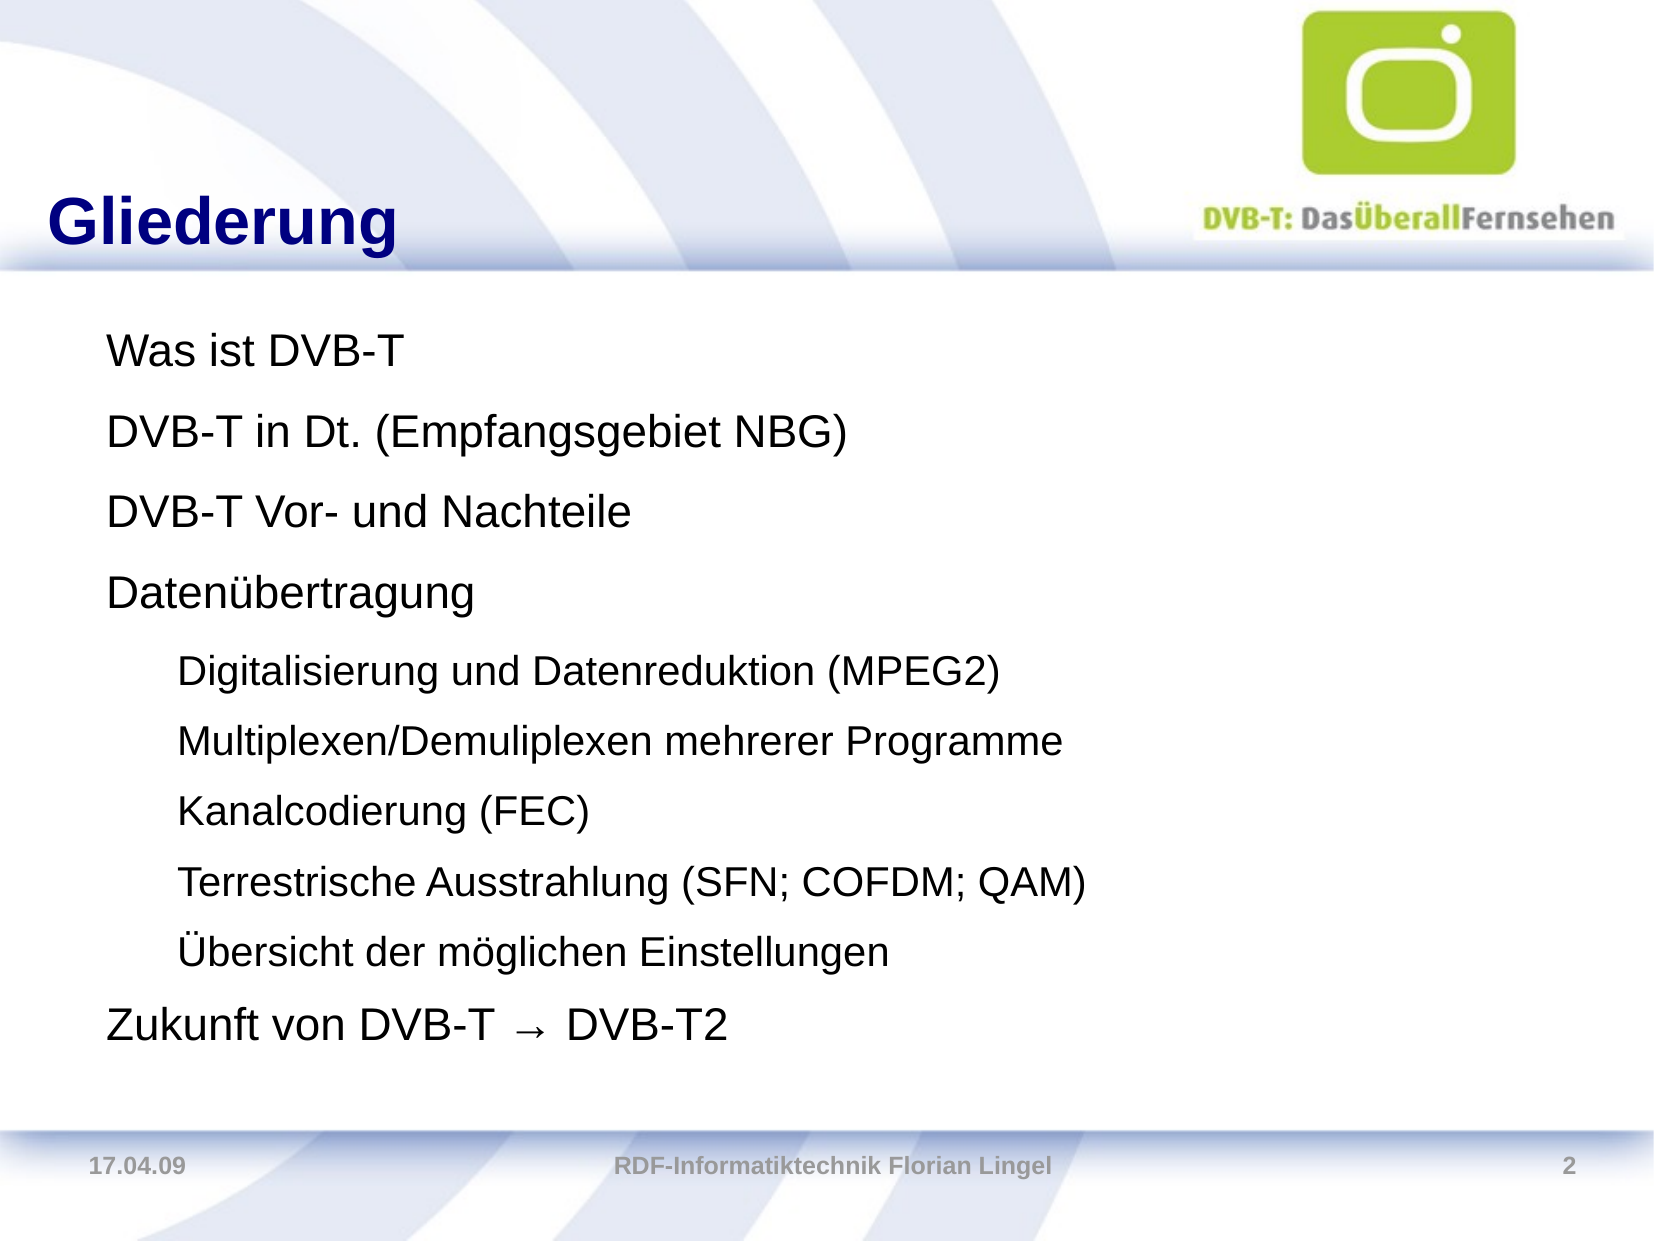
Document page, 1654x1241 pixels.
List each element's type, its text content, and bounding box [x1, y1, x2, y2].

list Was ist DVB-T DVB-T in Dt. (Empfangsgebiet NBG) DVB-T Vor- und Nachteile Datenübertragung Digitalisierung und Datenreduktion (MPEG2) Multiplexen/Demuliplexen mehrerer Programme Kanalcodierung (FEC) Terrestrische Ausstrahlung (SFN; COFDM; QAM) Übersicht der möglichen Einstellungen Zukunft von DVB-T → DVB-T2 [88, 324, 1577, 1123]
picture [0, 0, 1654, 1241]
title Gliederung [47, 177, 1063, 266]
